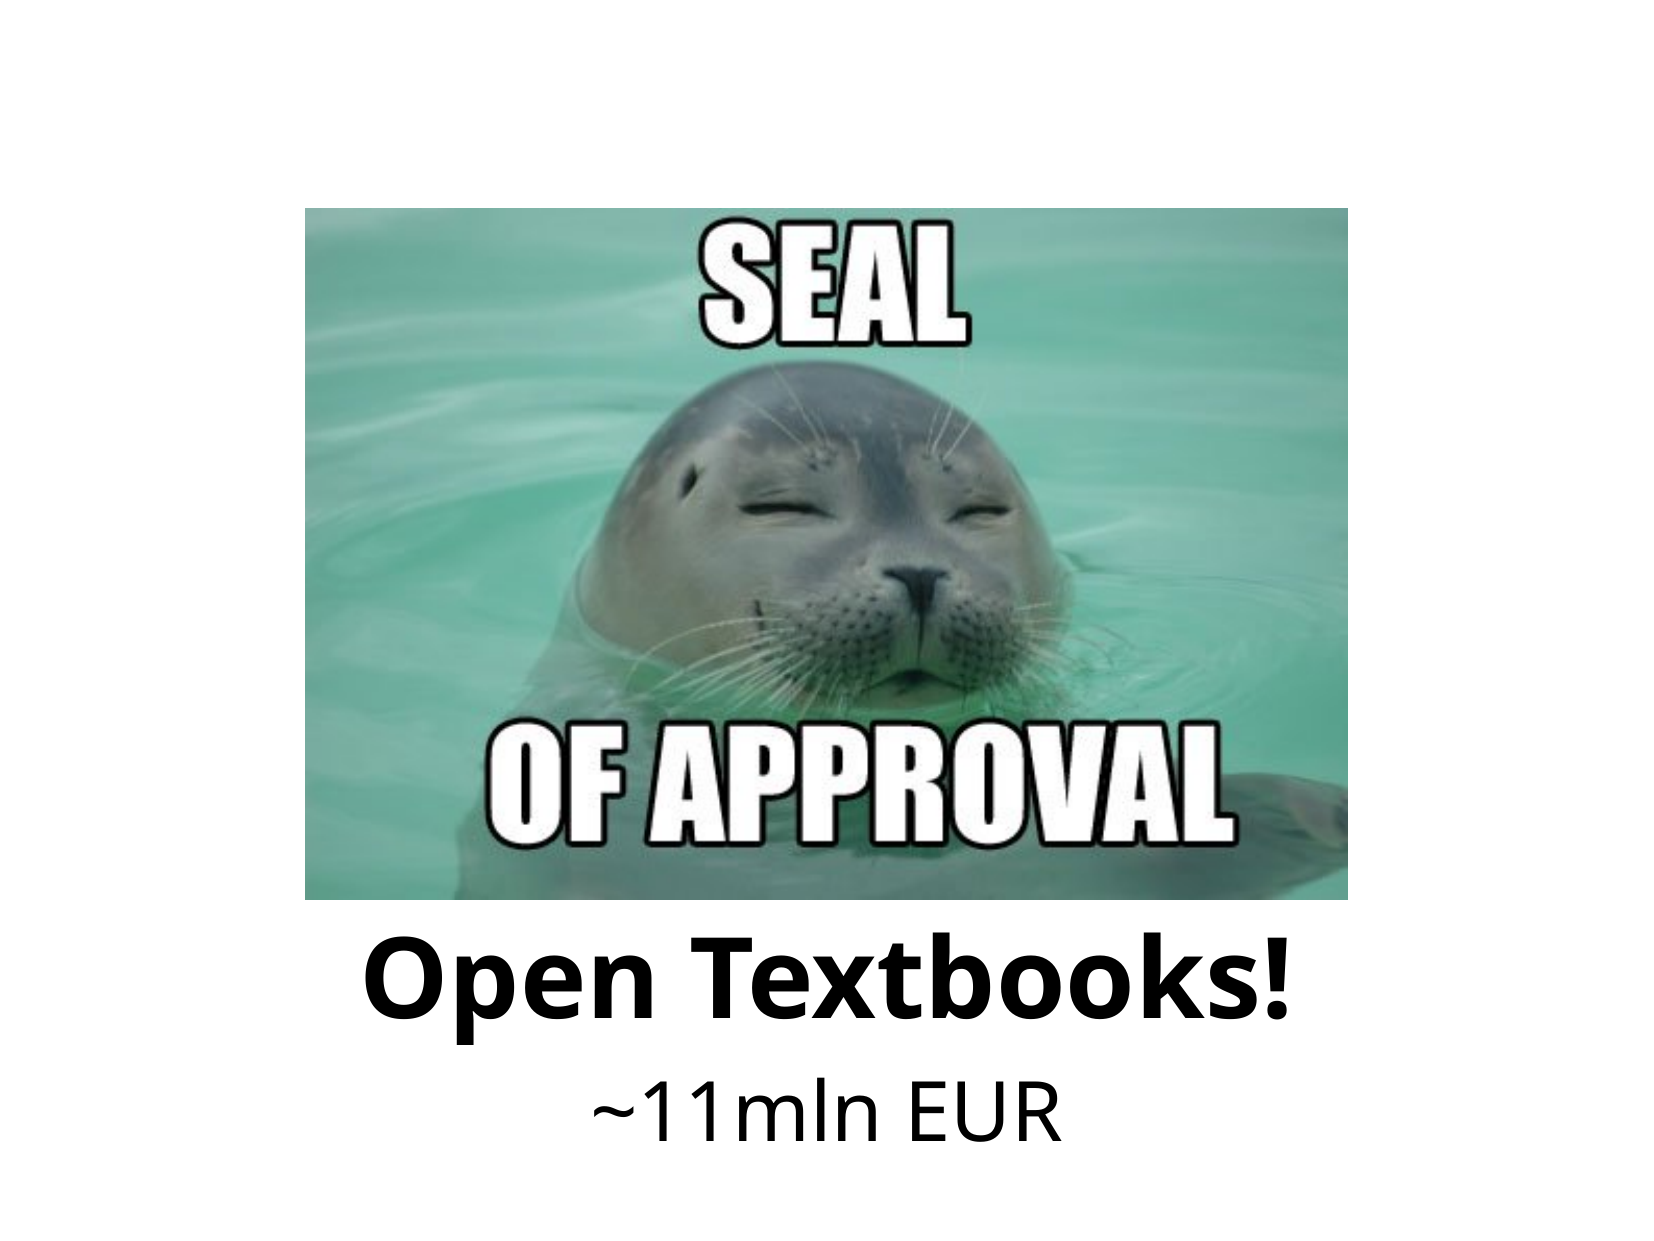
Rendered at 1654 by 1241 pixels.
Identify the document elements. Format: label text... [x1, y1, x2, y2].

picture [305, 208, 1348, 900]
title Open Textbooks! ~11mln EUR [82, 922, 1571, 1142]
